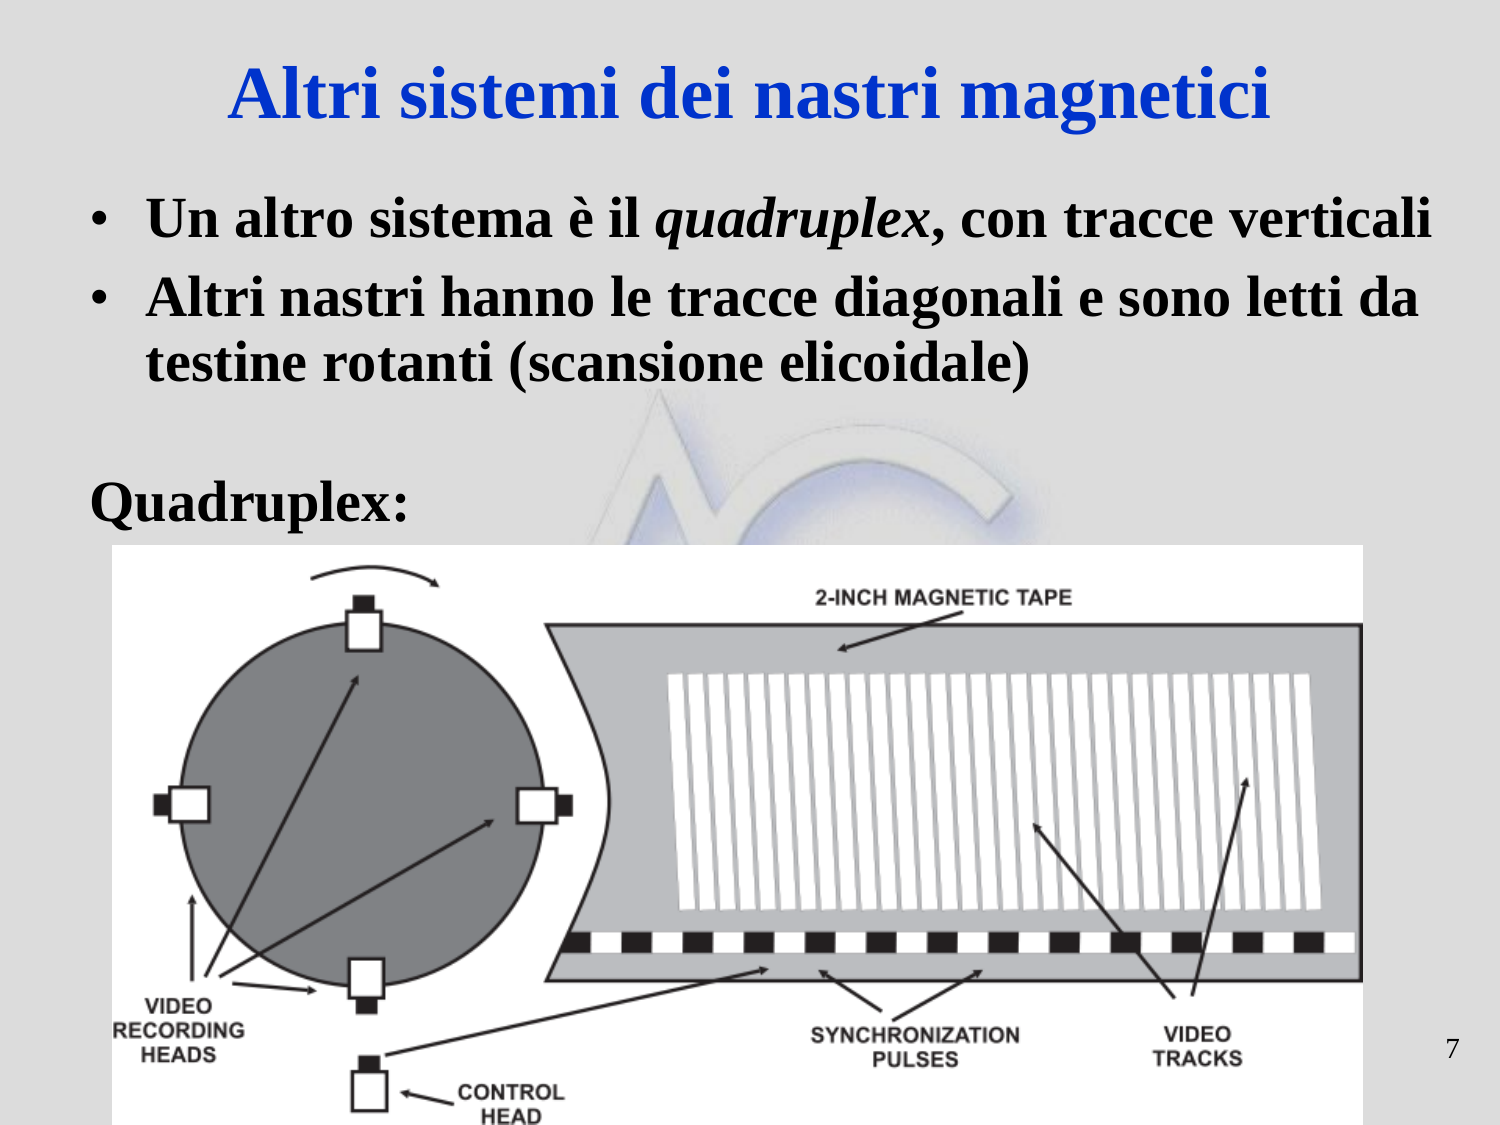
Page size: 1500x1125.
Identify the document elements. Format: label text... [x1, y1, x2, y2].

picture [0, 0, 1500, 1125]
list Un altro sistema è il quadruplex, con tracce verticali Altri nastri hanno le tracce diagonali e sono letti da testine rotanti (scansione elicoidale) Quadruplex: [74, 177, 1463, 542]
title Altri sistemi dei nastri magnetici [112, 12, 1388, 175]
